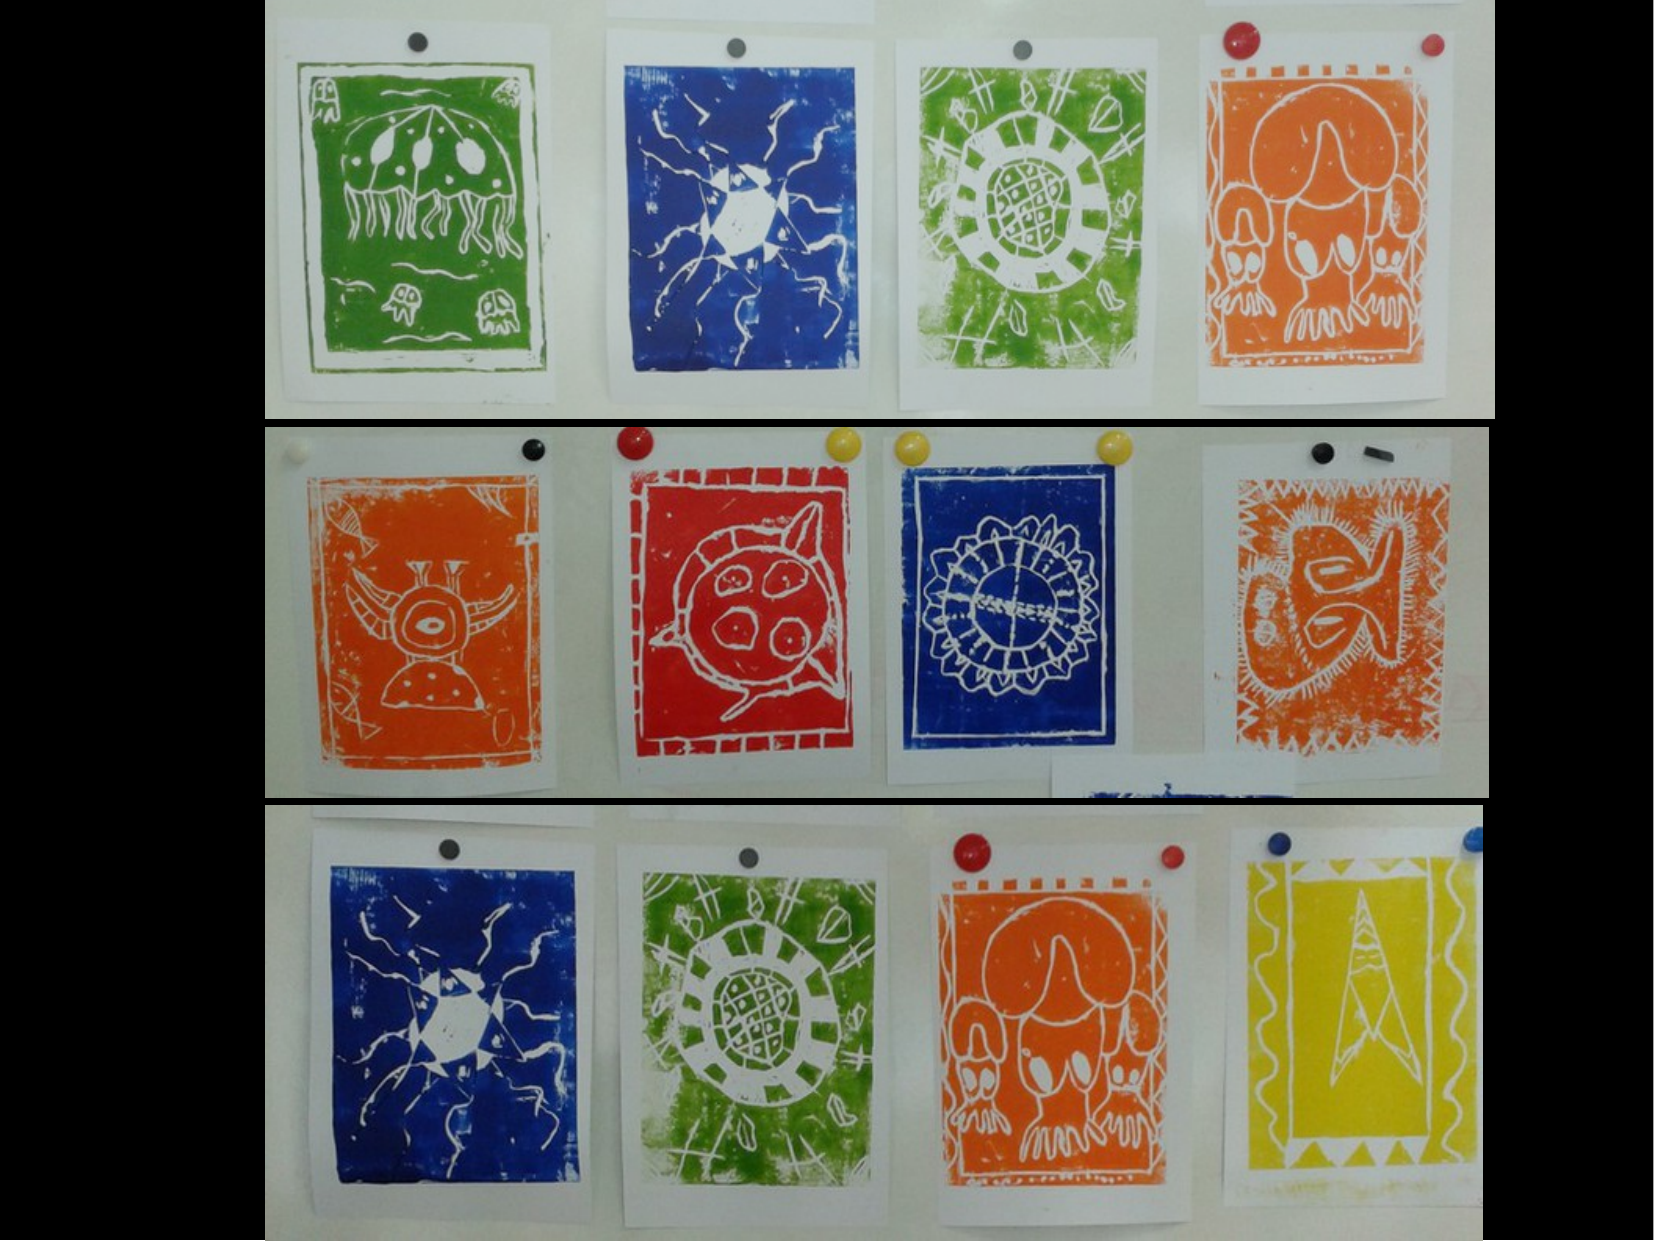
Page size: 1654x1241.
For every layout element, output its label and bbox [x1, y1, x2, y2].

picture [265, 427, 1489, 798]
picture [265, 805, 1483, 1241]
picture [265, 0, 1495, 419]
